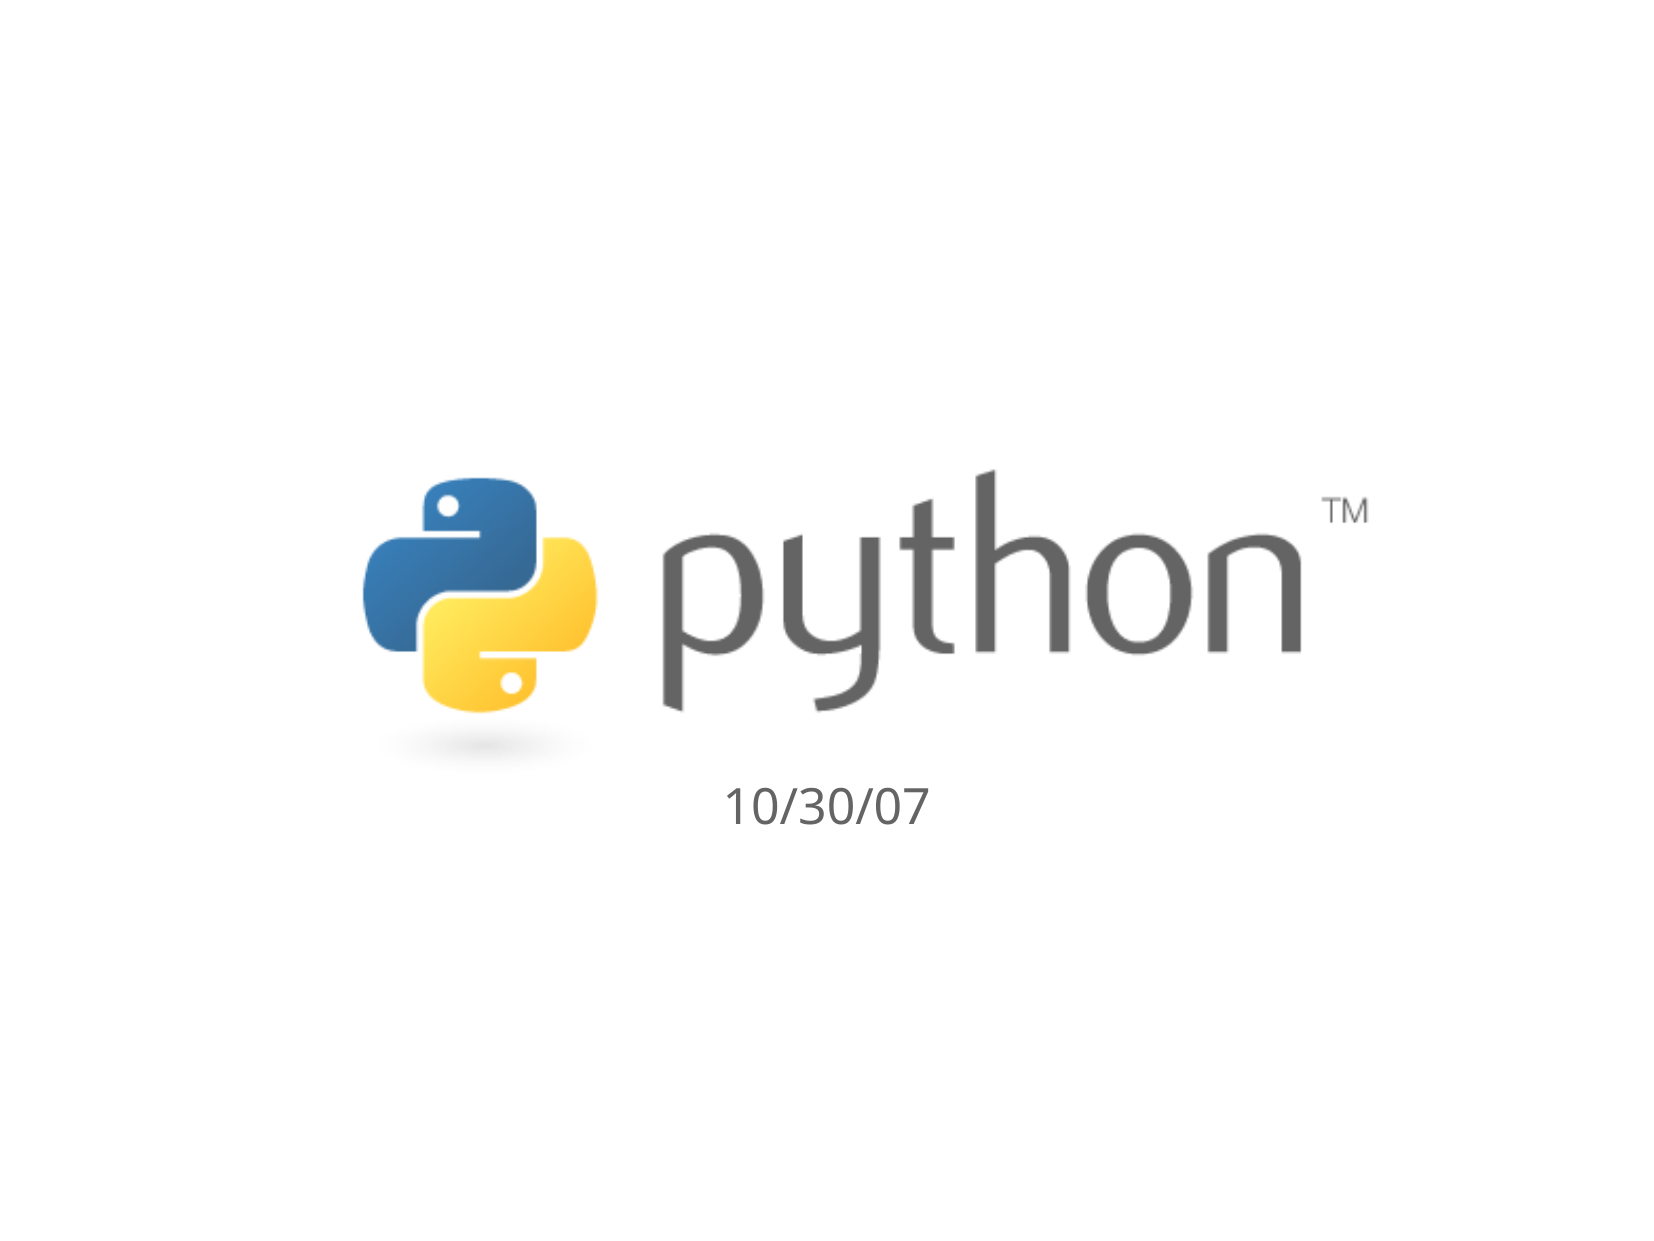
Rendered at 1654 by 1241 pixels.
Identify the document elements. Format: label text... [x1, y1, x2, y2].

text_box 10/30/07 [696, 763, 957, 850]
picture [197, 409, 1466, 838]
